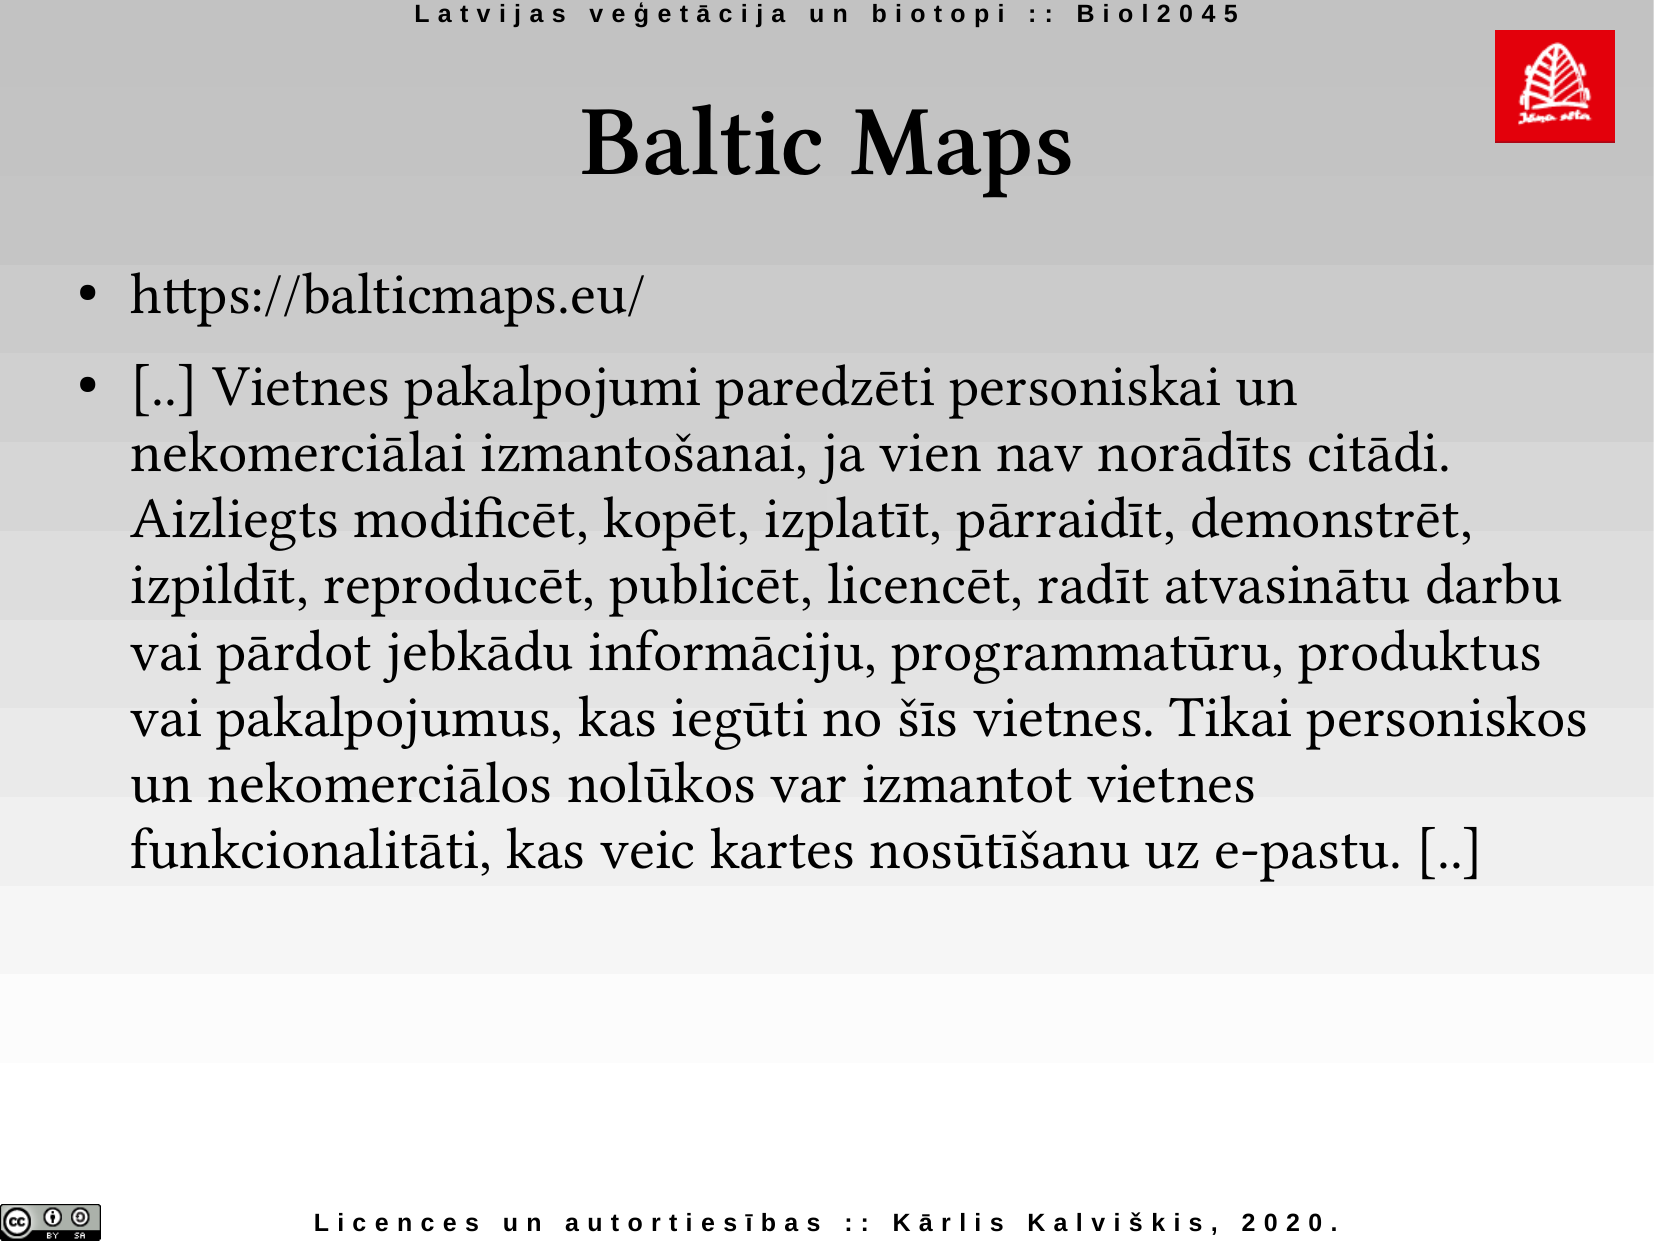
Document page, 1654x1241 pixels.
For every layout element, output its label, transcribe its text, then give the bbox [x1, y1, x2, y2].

list https://balticmaps.eu/ [..] Vietnes pakalpojumi paredzēti personiskai un nekomerciālai izmantošanai, ja vien nav norādīts citādi. Aizliegts modificēt, kopēt, izplatīt, pārraidīt, demonstrēt, izpildīt, reproducēt, publicēt, licencēt, radīt atvasinātu darbu vai pārdot jebkādu informāciju, programmatūru, produktus vai pakalpojumus, kas iegūti no šīs vietnes. Tikai personiskos un nekomerciālos nolūkos var izmantot vietnes funkcionalitāti, kas veic kartes nosūtīšanu uz e-pastu. [..] [59, 261, 1596, 981]
picture [0, 0, 1654, 1241]
title Baltic Maps [59, 37, 1596, 246]
